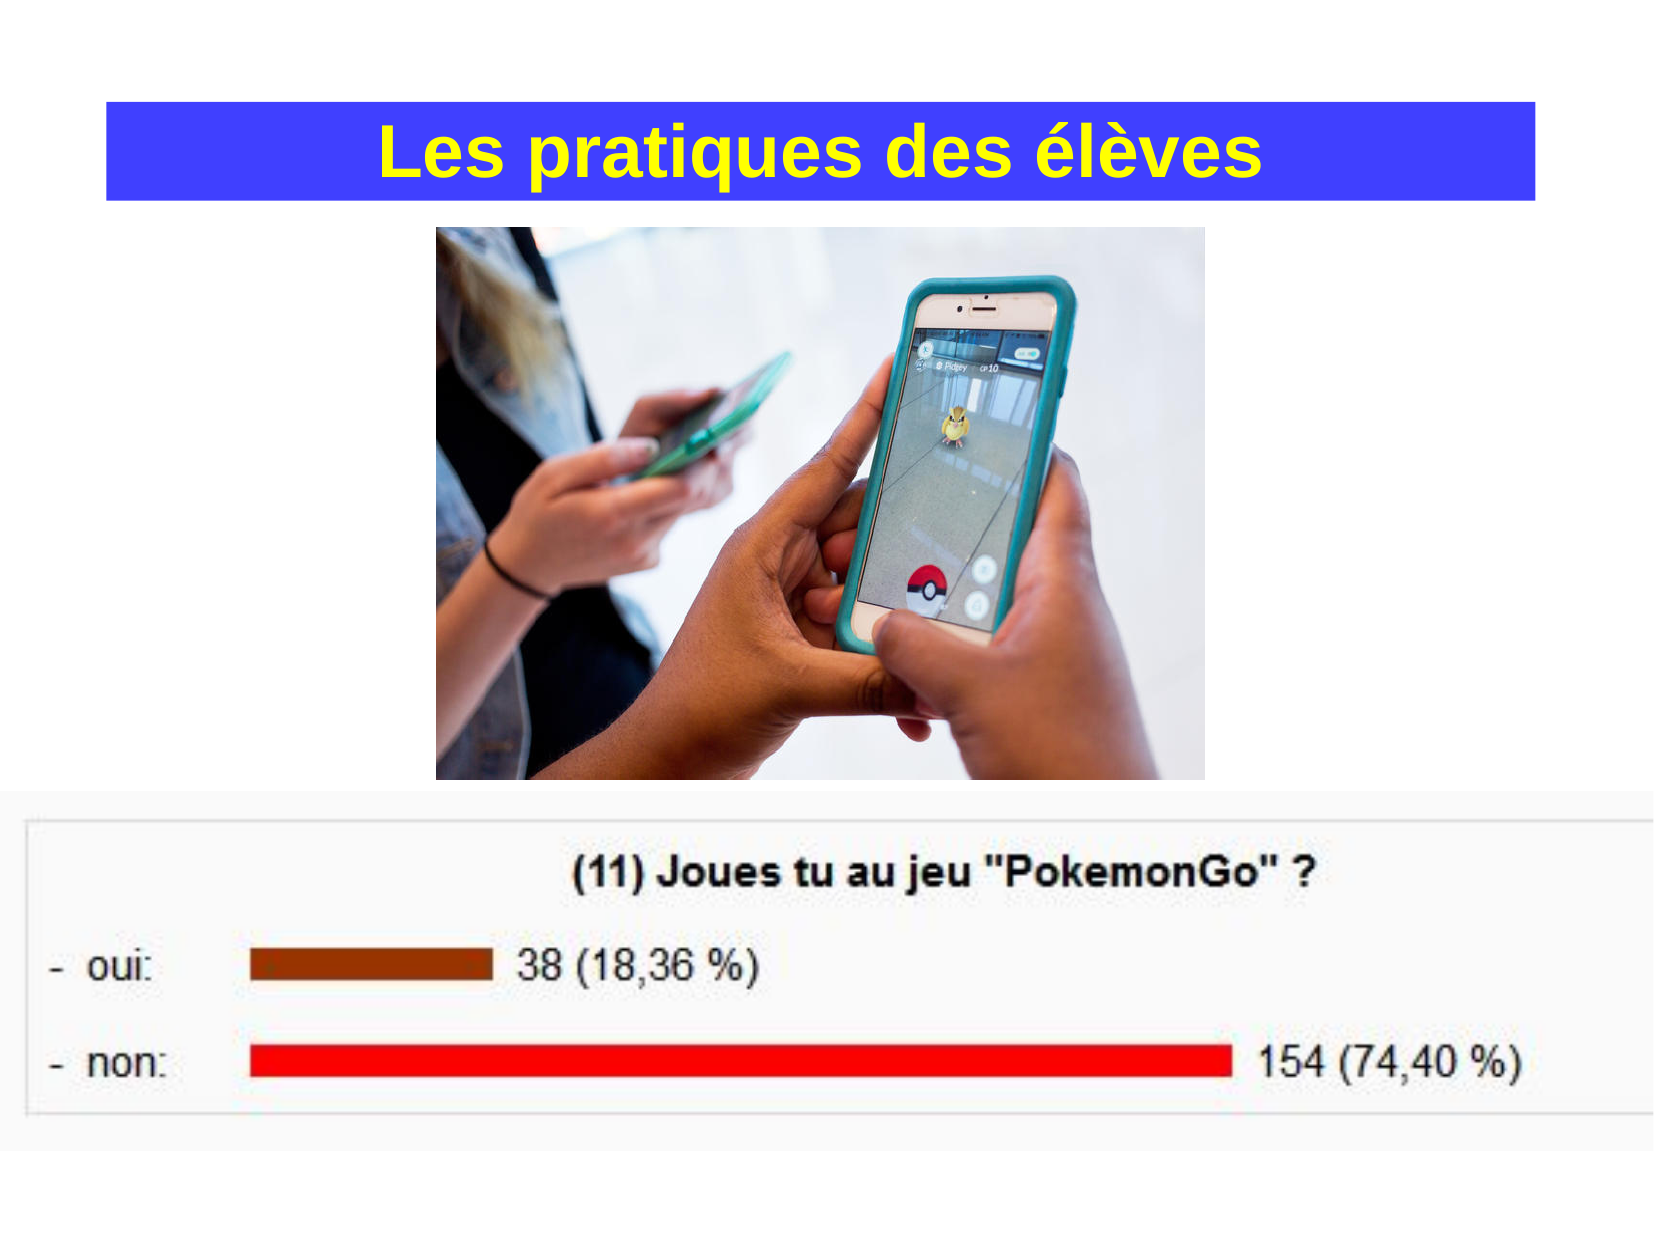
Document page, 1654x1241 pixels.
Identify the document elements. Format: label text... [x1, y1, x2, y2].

text_box Les pratiques des élèves [106, 101, 1536, 201]
picture [0, 791, 1654, 1151]
picture [436, 227, 1205, 780]
